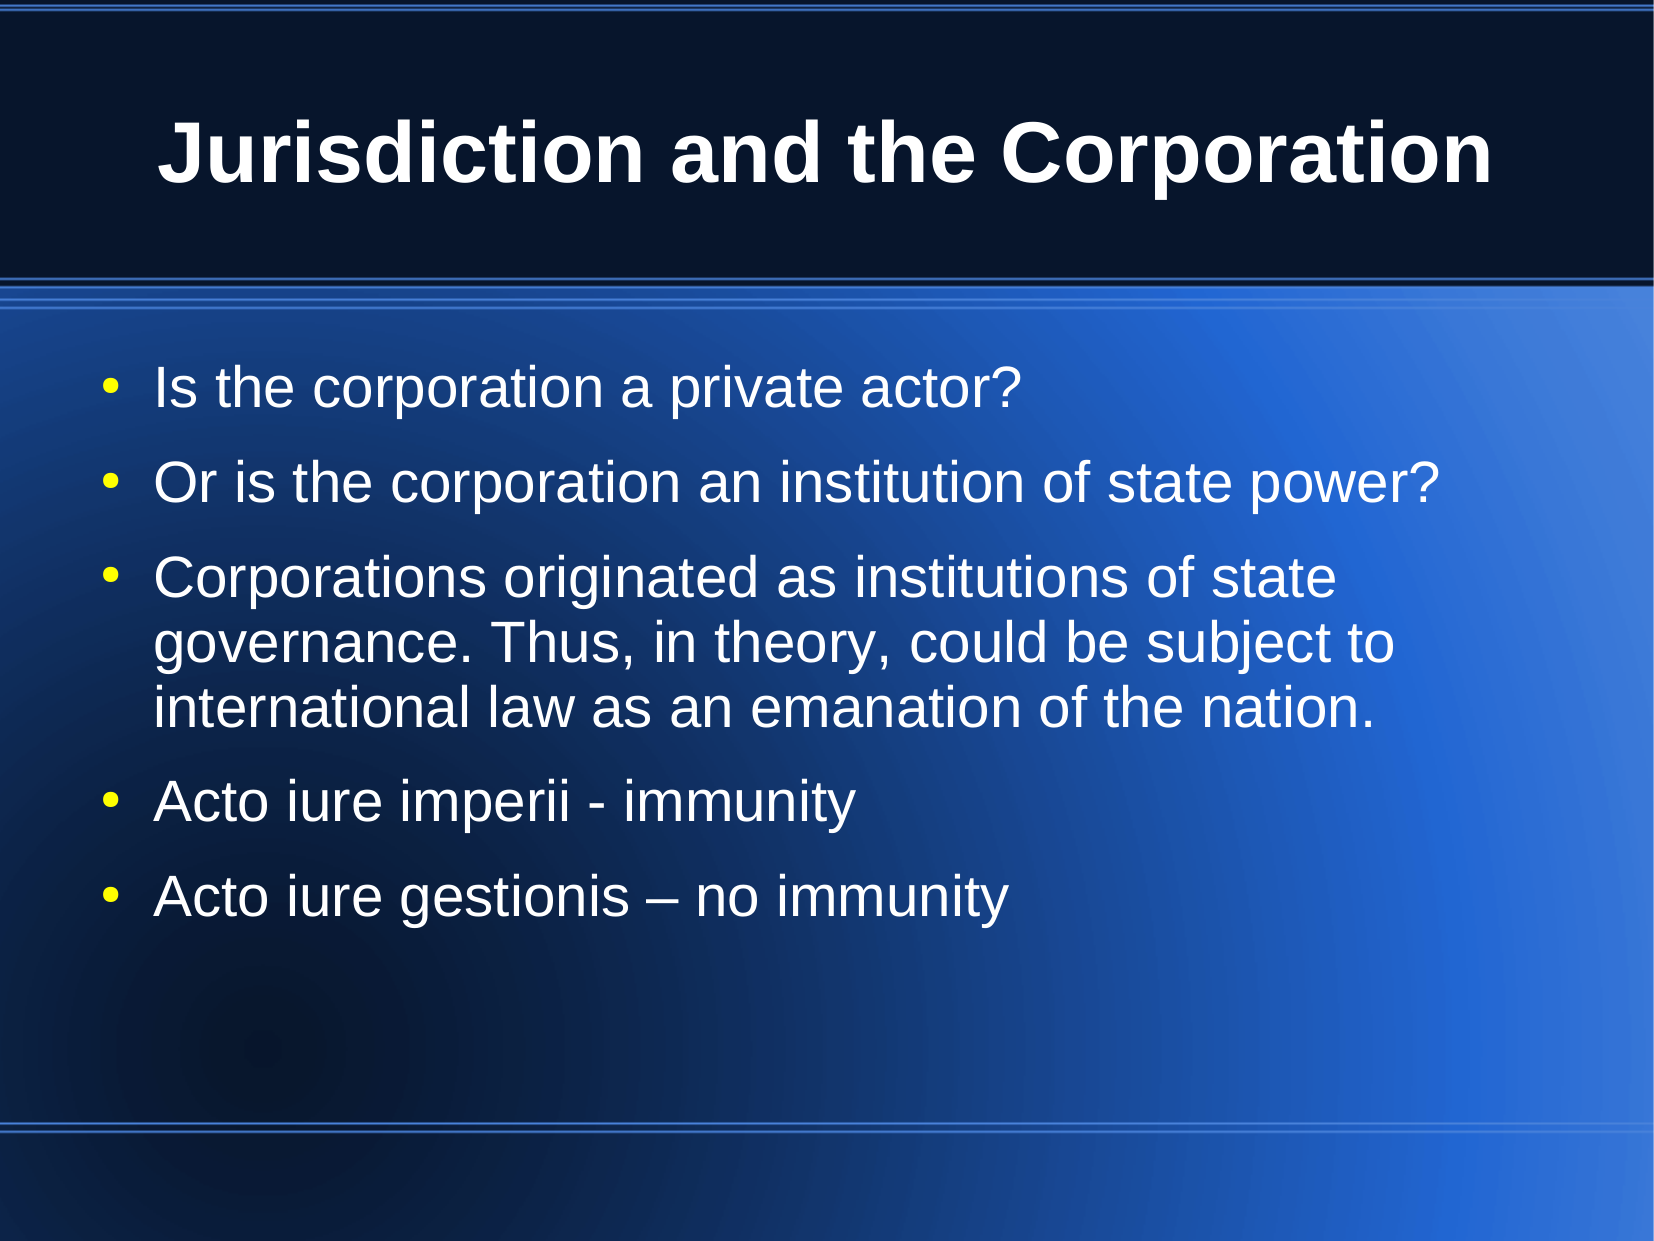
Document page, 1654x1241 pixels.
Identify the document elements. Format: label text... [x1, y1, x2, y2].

title Jurisdiction and the Corporation [82, 49, 1571, 257]
list Is the corporation a private actor? Or is the corporation an institution of state power? Corporations originated as institutions of state governance. Thus, in theory, could be subject to international law as an emanation of the nation. Acto iure imperii - immunity Acto iure gestionis – no immunity [82, 355, 1571, 1058]
picture [0, 0, 1654, 1241]
